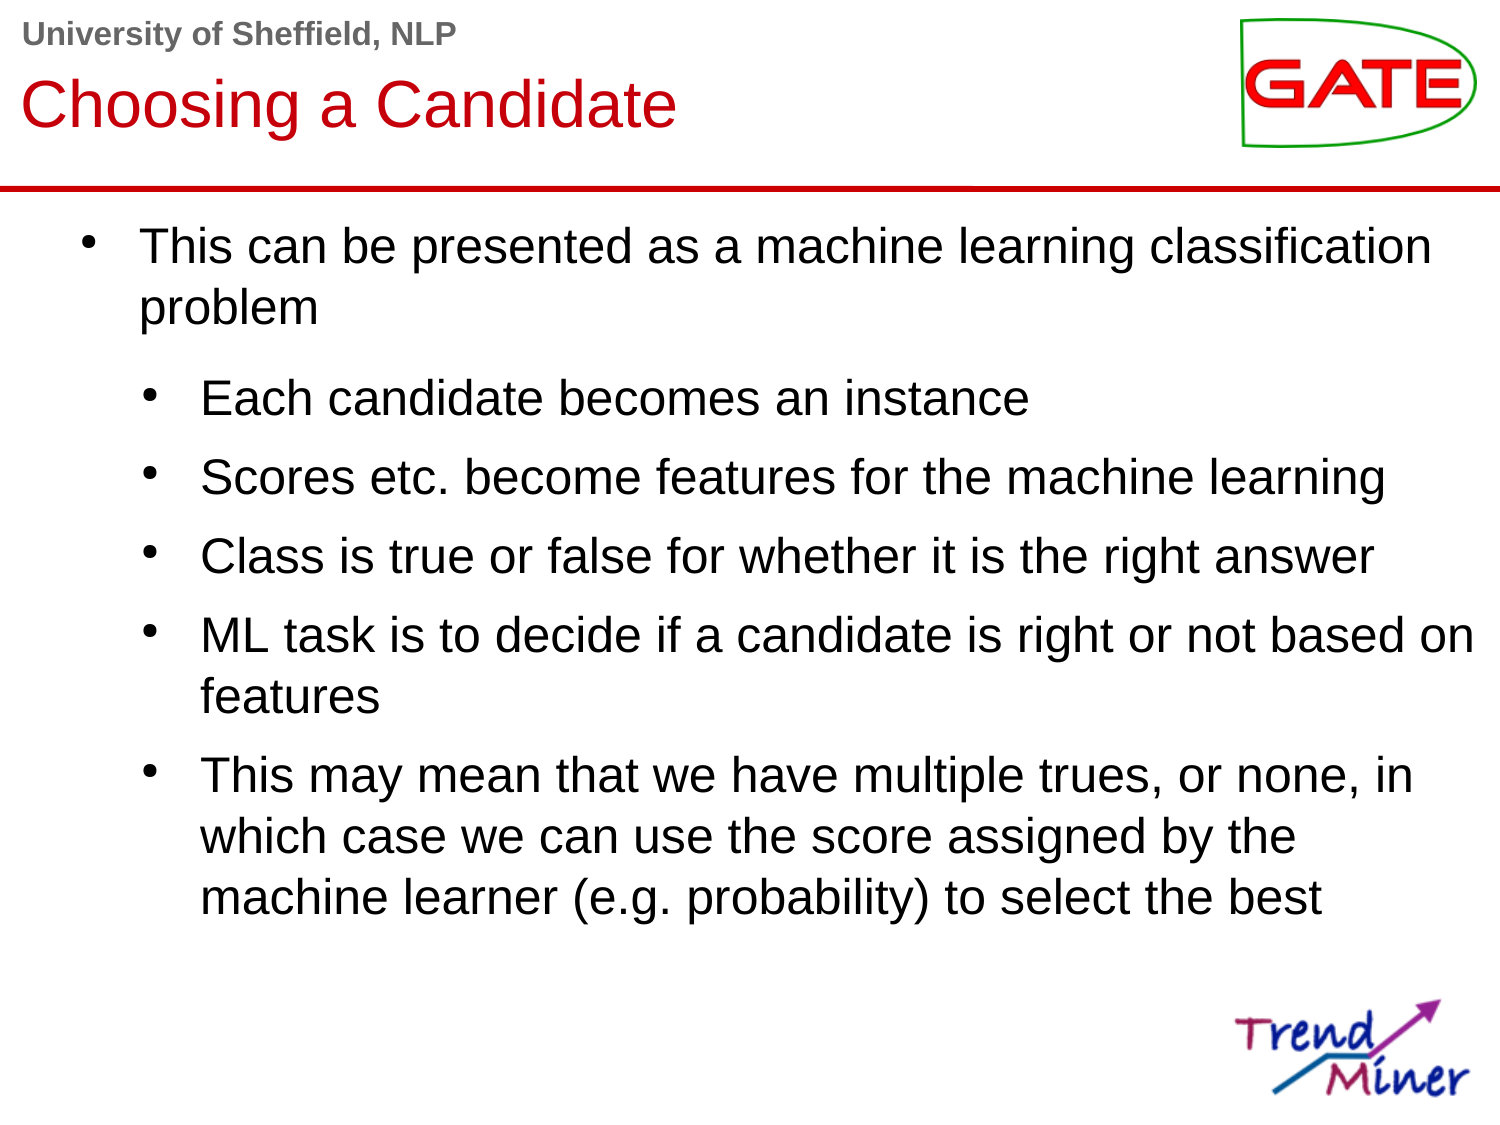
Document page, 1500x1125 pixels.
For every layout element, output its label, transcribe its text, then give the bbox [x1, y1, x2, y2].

picture [1240, 18, 1477, 148]
list This can be presented as a machine learning classification problem Each candidate becomes an instance Scores etc. become features for the machine learning Class is true or false for whether it is the right answer ML task is to decide if a candidate is right or not based on features This may mean that we have multiple trues, or none, in which case we can use the score assigned by the machine learner (e.g. probability) to select the best [23, 212, 1477, 1063]
picture [1204, 992, 1496, 1118]
title Choosing a Candidate [20, 45, 1240, 166]
